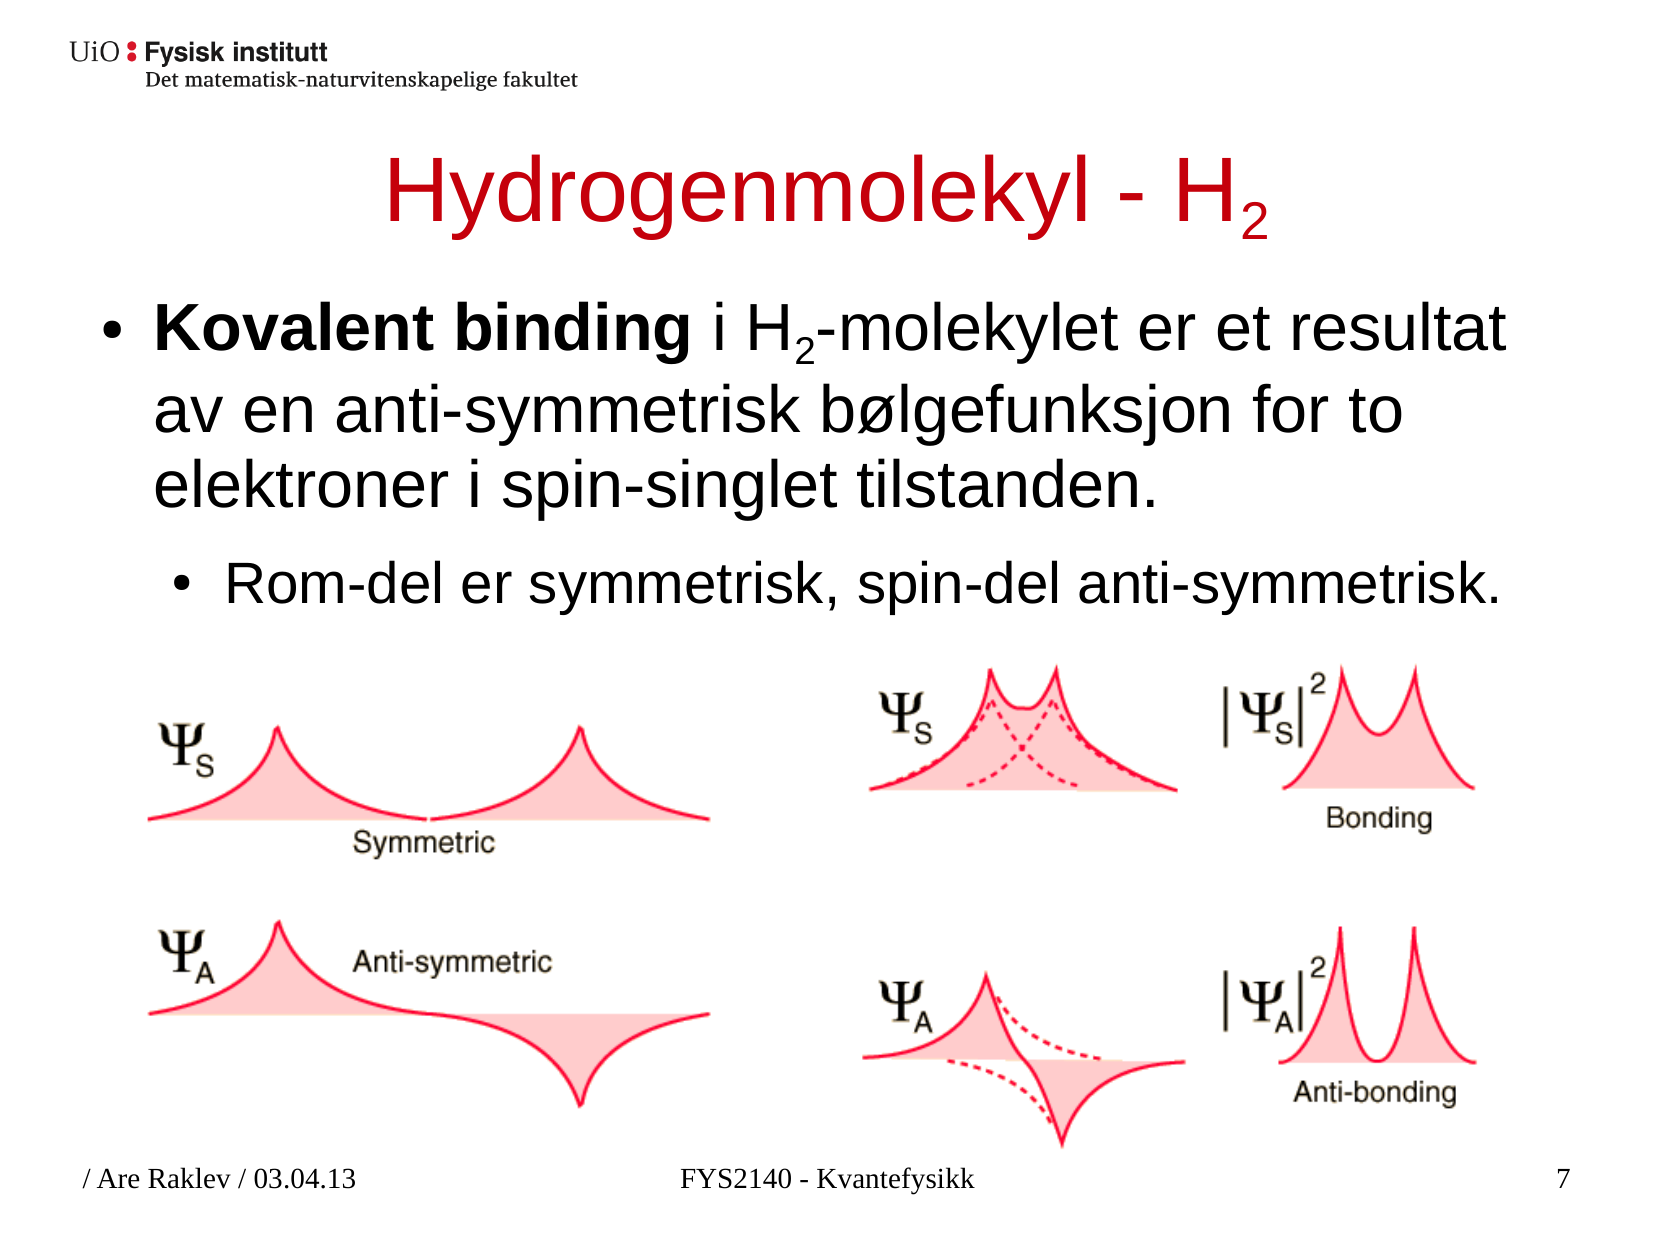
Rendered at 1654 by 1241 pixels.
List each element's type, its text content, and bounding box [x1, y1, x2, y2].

picture [133, 1094, 726, 1127]
list Kovalent binding i H2-molekylet er et resultat av en anti-symmetrisk bølgefunksjon for to elektroner i spin-singlet tilstanden. Rom-del er symmetrisk, spin-del anti-symmetrisk. [82, 290, 1538, 1094]
picture [848, 1094, 1495, 1167]
title Hydrogenmolekyl - H2 [82, 90, 1571, 298]
picture [68, 37, 581, 93]
